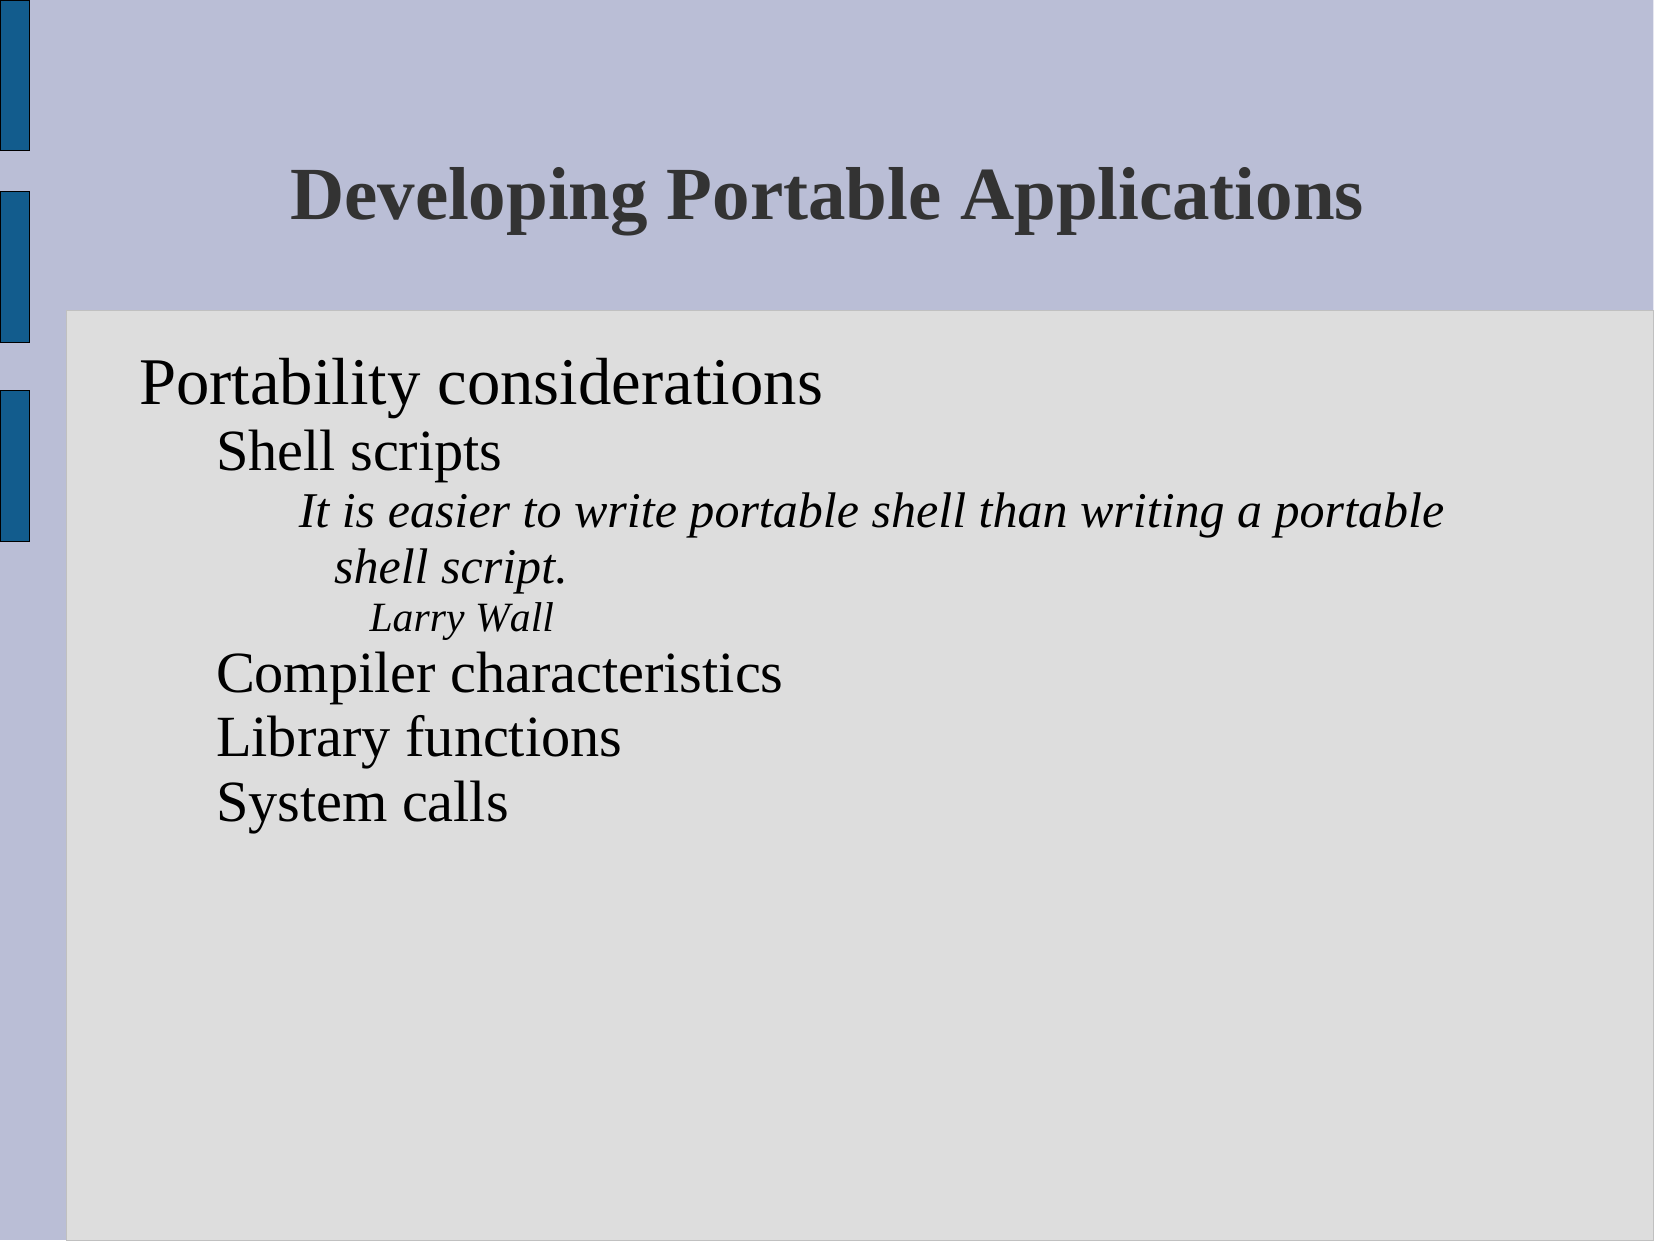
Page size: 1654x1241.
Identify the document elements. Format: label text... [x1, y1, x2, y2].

list Portability considerations Shell scripts It is easier to write portable shell than writing a portable shell script. Larry Wall Compiler characteristics Library functions System calls [121, 344, 1534, 1127]
title Developing Portable Applications [121, 91, 1534, 299]
